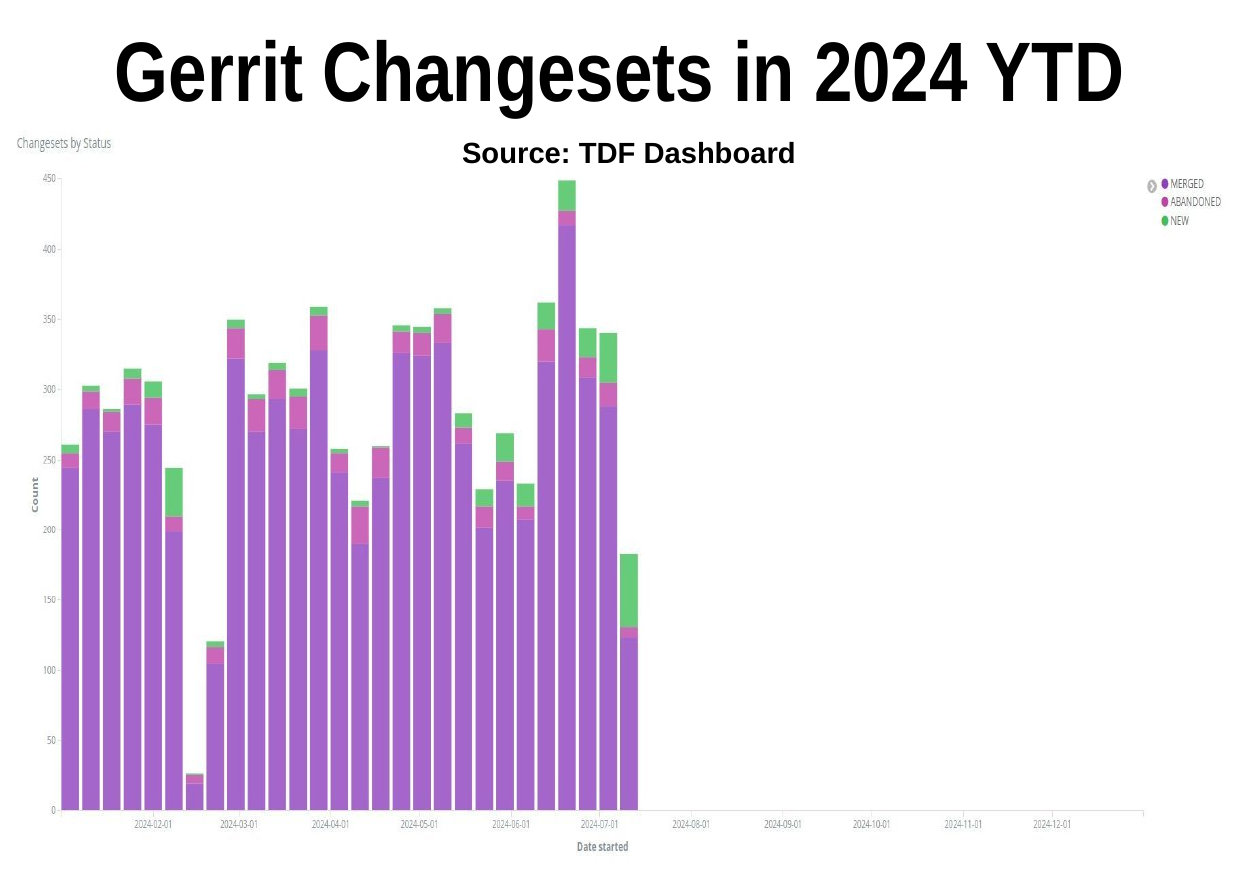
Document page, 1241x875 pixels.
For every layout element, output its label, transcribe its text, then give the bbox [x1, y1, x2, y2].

text_box Source: TDF Dashboard [447, 130, 812, 184]
title Gerrit Changesets in 2024 YTD [11, 12, 1229, 131]
picture [11, 131, 1229, 863]
